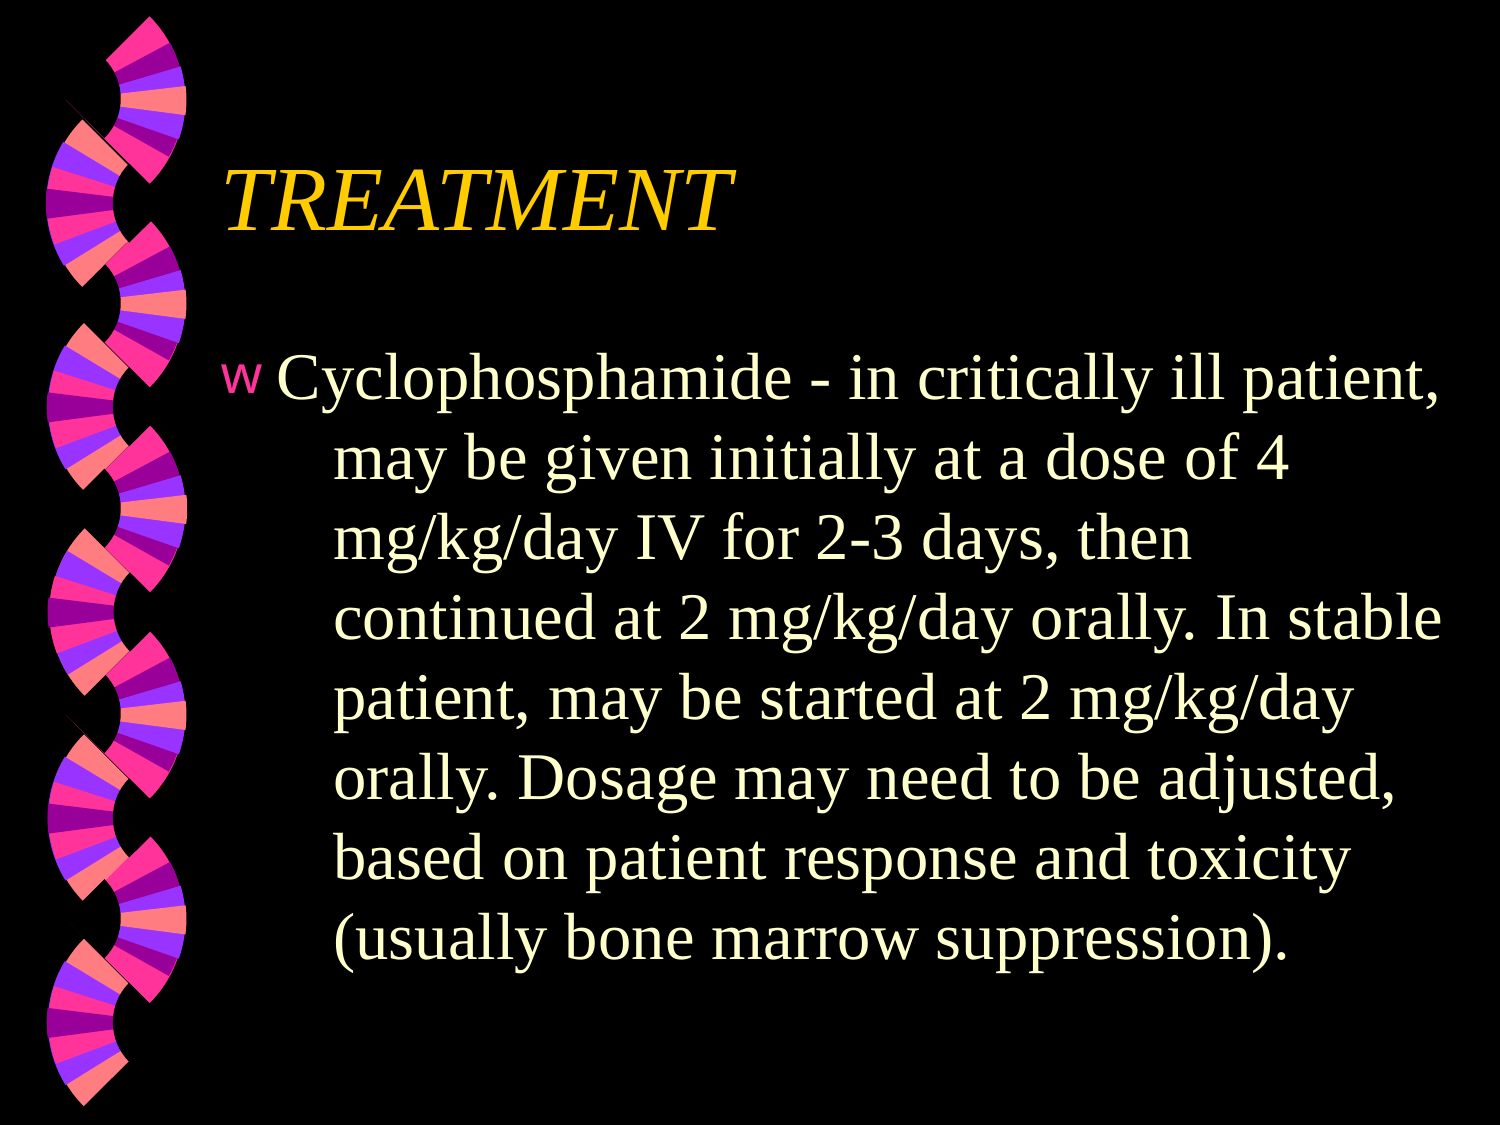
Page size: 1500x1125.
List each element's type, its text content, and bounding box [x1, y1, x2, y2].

title TREATMENT [205, 99, 1481, 288]
list Cyclophosphamide - in critically ill patient, may be given initially at a dose of 4 mg/kg/day IV for 2-3 days, then continued at 2 mg/kg/day orally. In stable patient, may be started at 2 mg/kg/day orally. Dosage may need to be adjusted, based on patient response and toxicity (usually bone marrow suppression). [205, 324, 1481, 1000]
